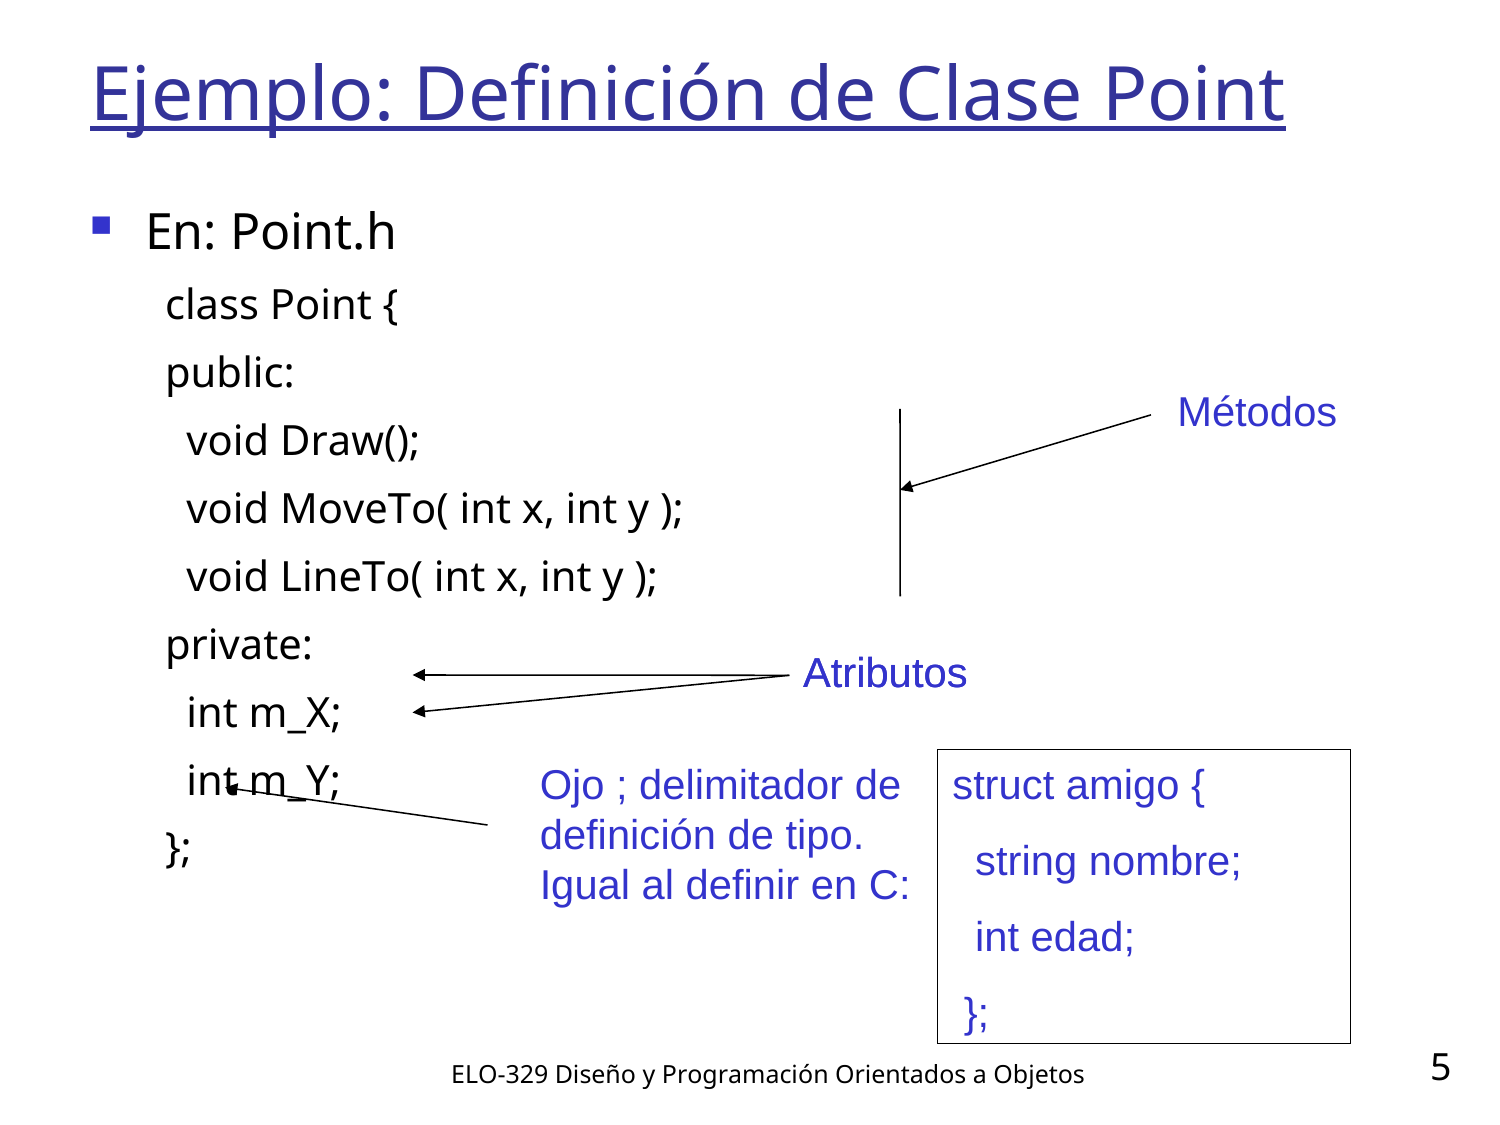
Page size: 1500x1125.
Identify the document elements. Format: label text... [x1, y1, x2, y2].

text_box Atributos [788, 637, 1039, 704]
text_box struct amigo { string nombre; int edad; }; [937, 749, 1351, 1044]
list En: Point.h class Point { public: void Draw(); void MoveTo( int x, int y ); void LineTo( int x, int y ); private: int m_X; int m_Y; }; [75, 187, 1462, 1013]
title Ejemplo: Definición de Clase Point [75, 22, 1465, 150]
text_box Ojo ; delimitador de definición de tipo. Igual al definir en C: [524, 750, 938, 916]
